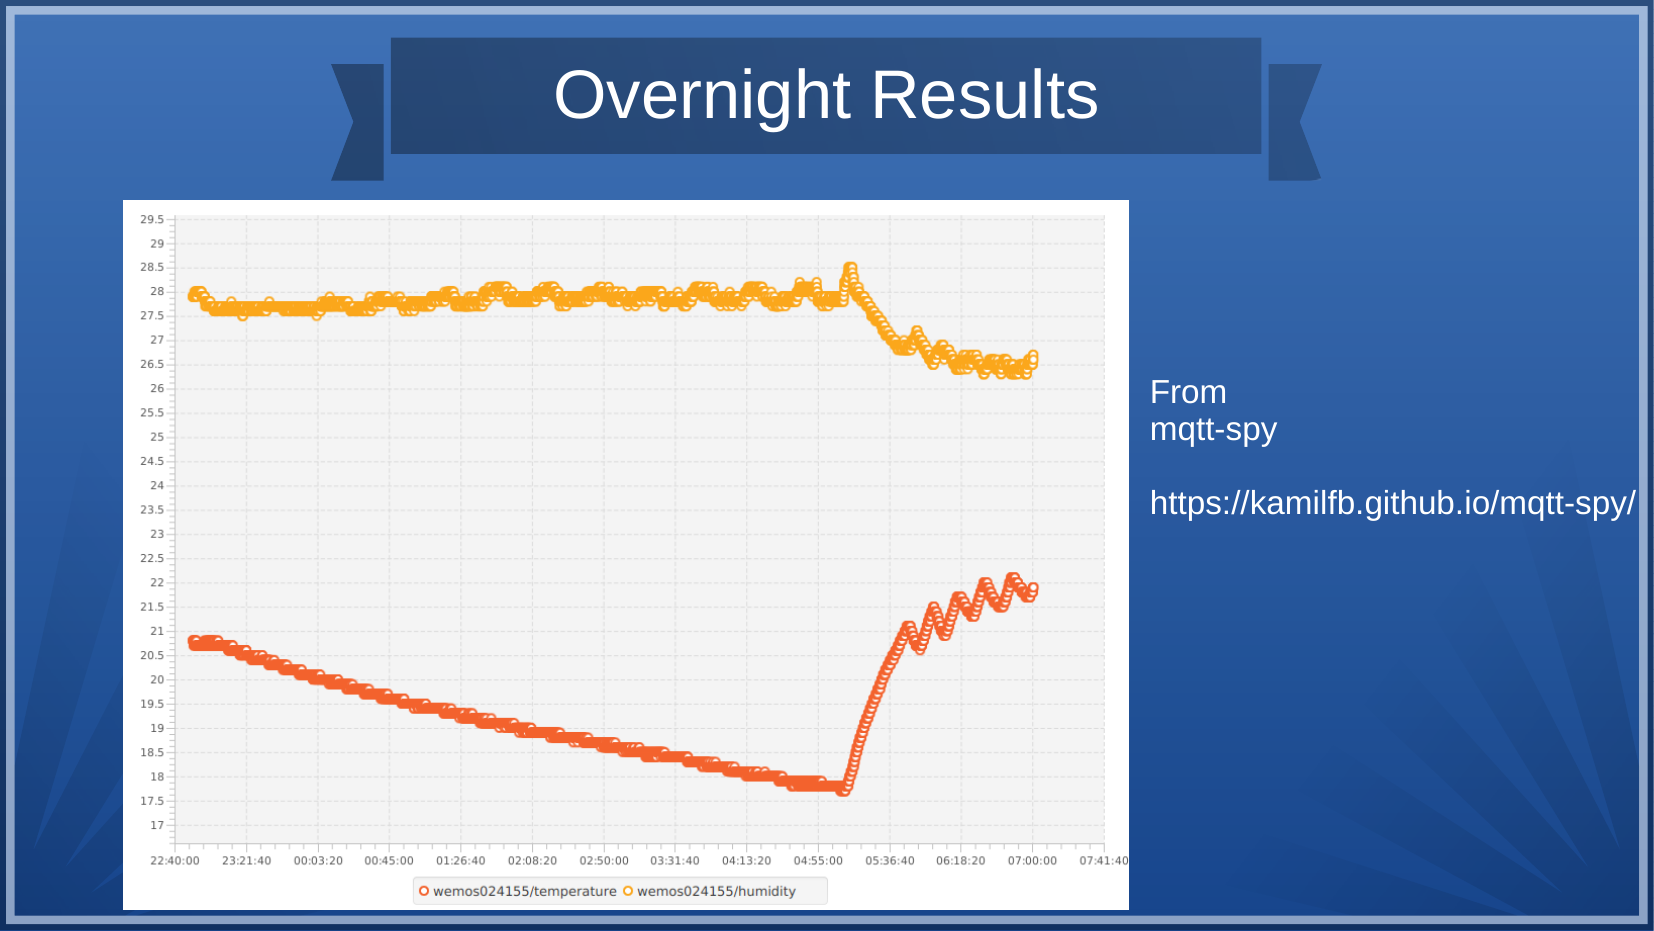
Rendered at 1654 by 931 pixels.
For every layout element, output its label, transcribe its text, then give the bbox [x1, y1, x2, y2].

text_box From mqtt-spy https://kamilfb.github.io/mqtt-spy/ [1135, 366, 1653, 530]
title Overnight Results [389, 35, 1264, 154]
picture [123, 200, 1129, 910]
